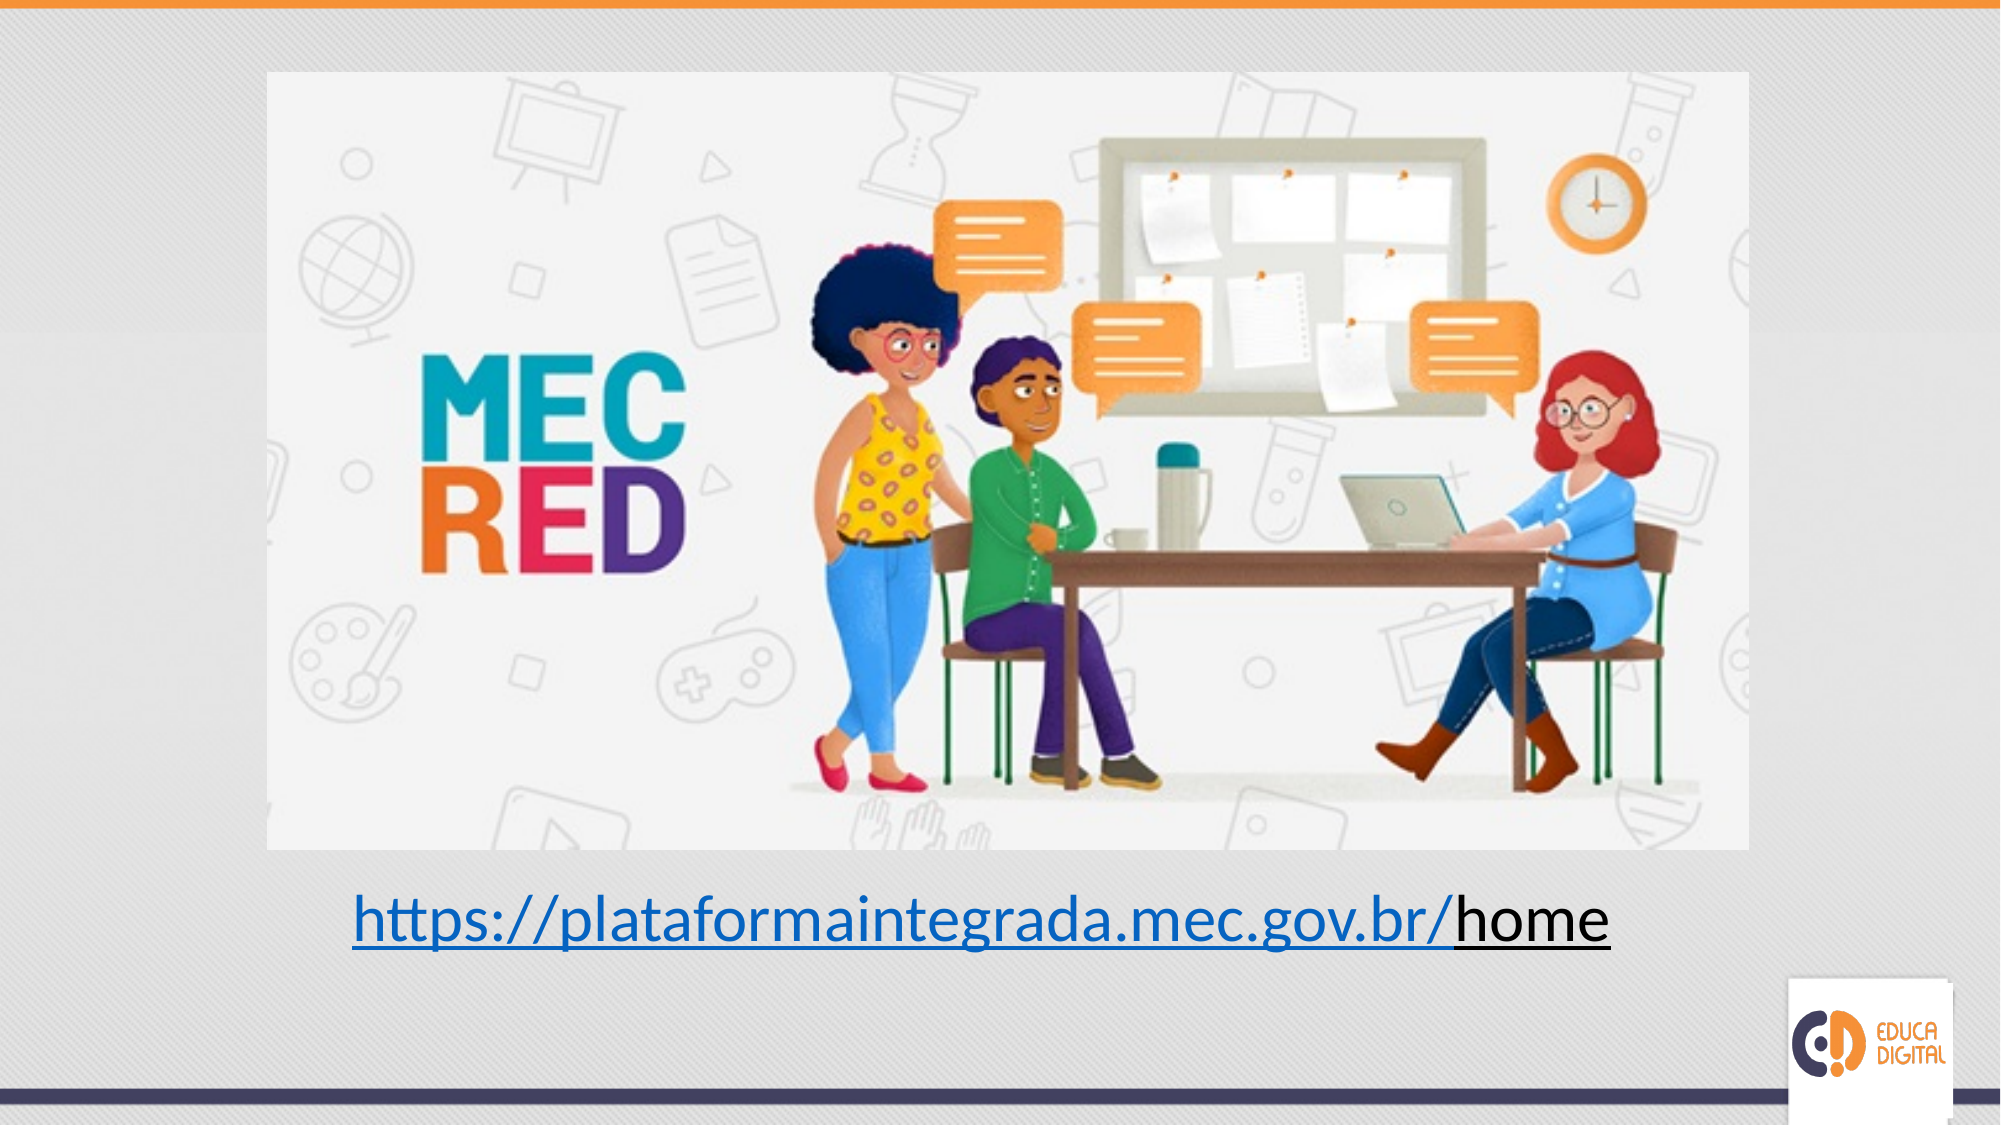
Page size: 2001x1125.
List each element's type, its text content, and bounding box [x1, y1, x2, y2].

picture [0, 0, 2001, 1125]
text_box [1792, 1115, 1954, 1119]
text_box https://plataformaintegrada.mec.gov.br/home [337, 867, 1641, 963]
